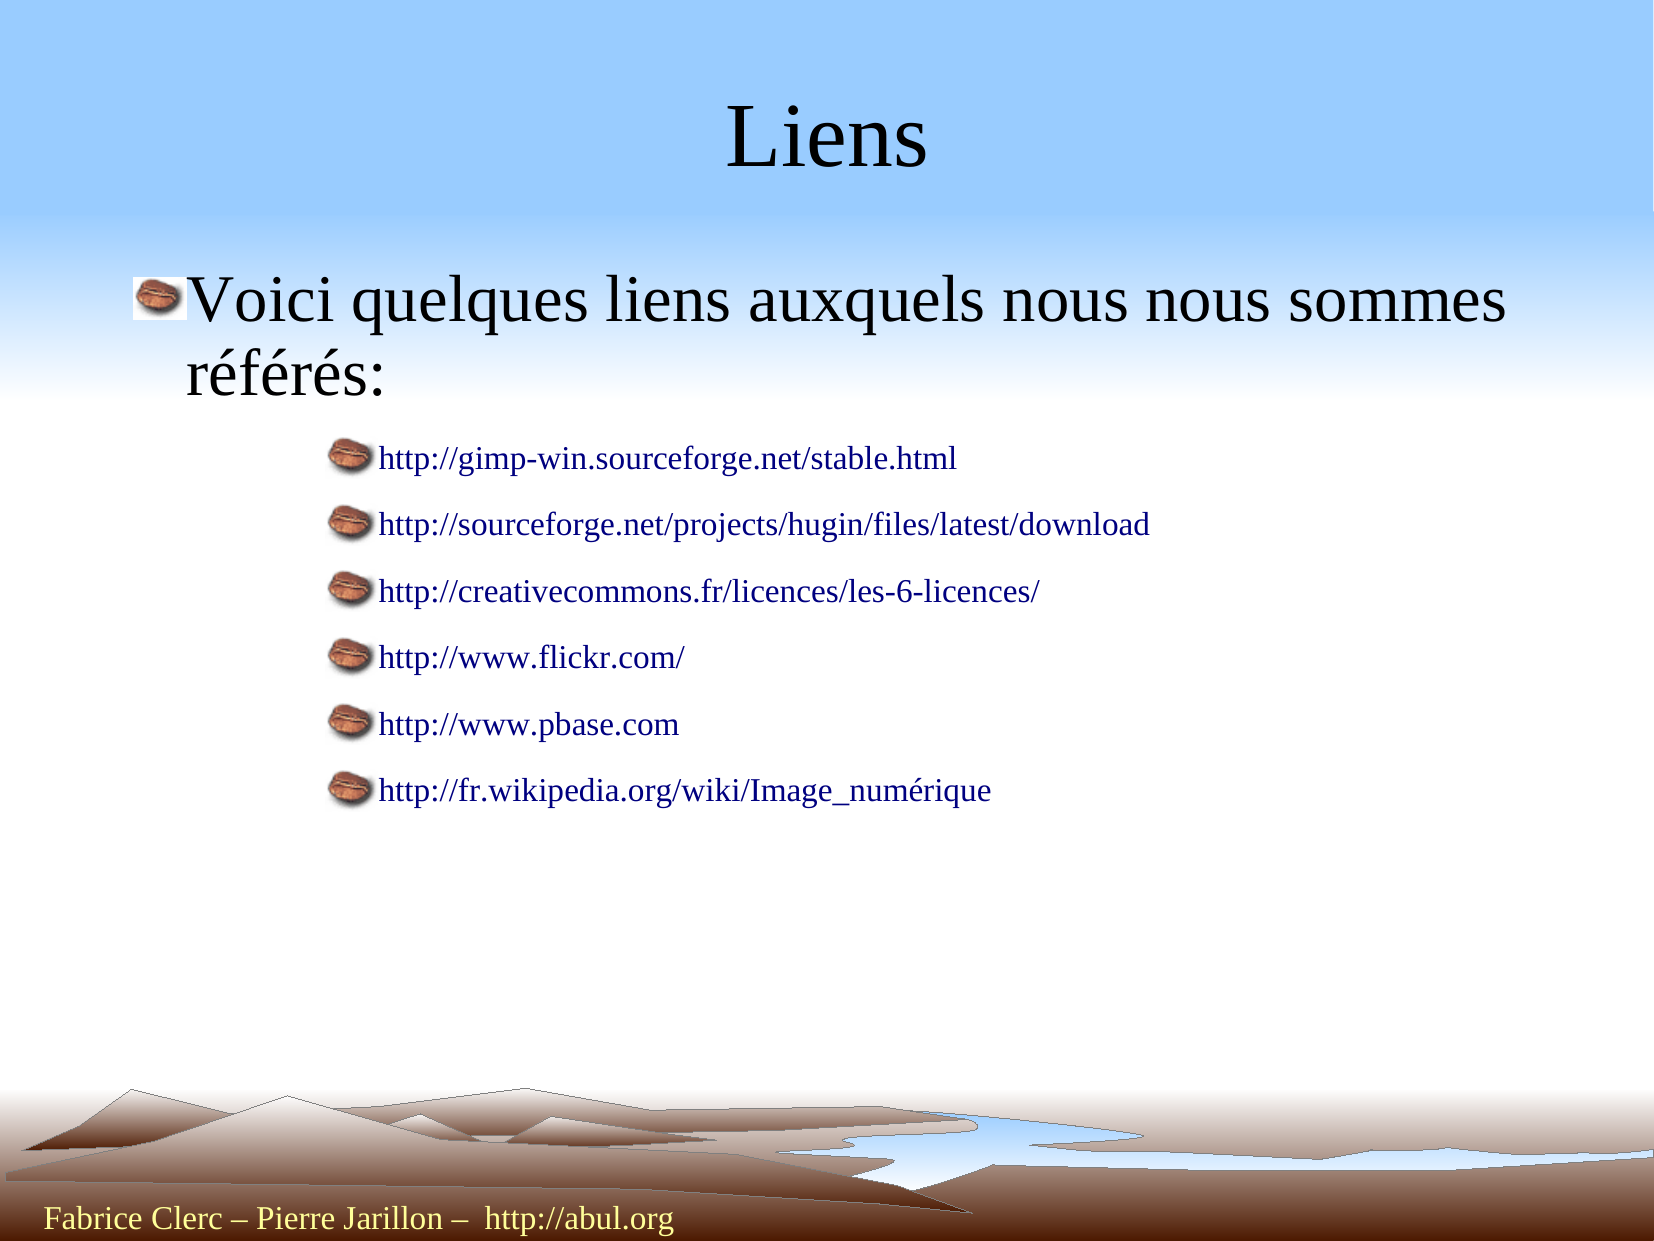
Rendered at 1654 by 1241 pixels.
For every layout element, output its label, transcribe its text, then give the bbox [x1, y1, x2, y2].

list Voici quelques liens auxquels nous nous sommes référés: http://gimp-win.sourceforge.net/stable.html http://sourceforge.net/projects/hugin/files/latest/download http://creativecommons.fr/licences/les-6-licences/ http://www.flickr.com/ http://www.pbase.com http://fr.wikipedia.org/wiki/Image_numérique [121, 261, 1534, 1101]
title Liens [121, 41, 1534, 229]
